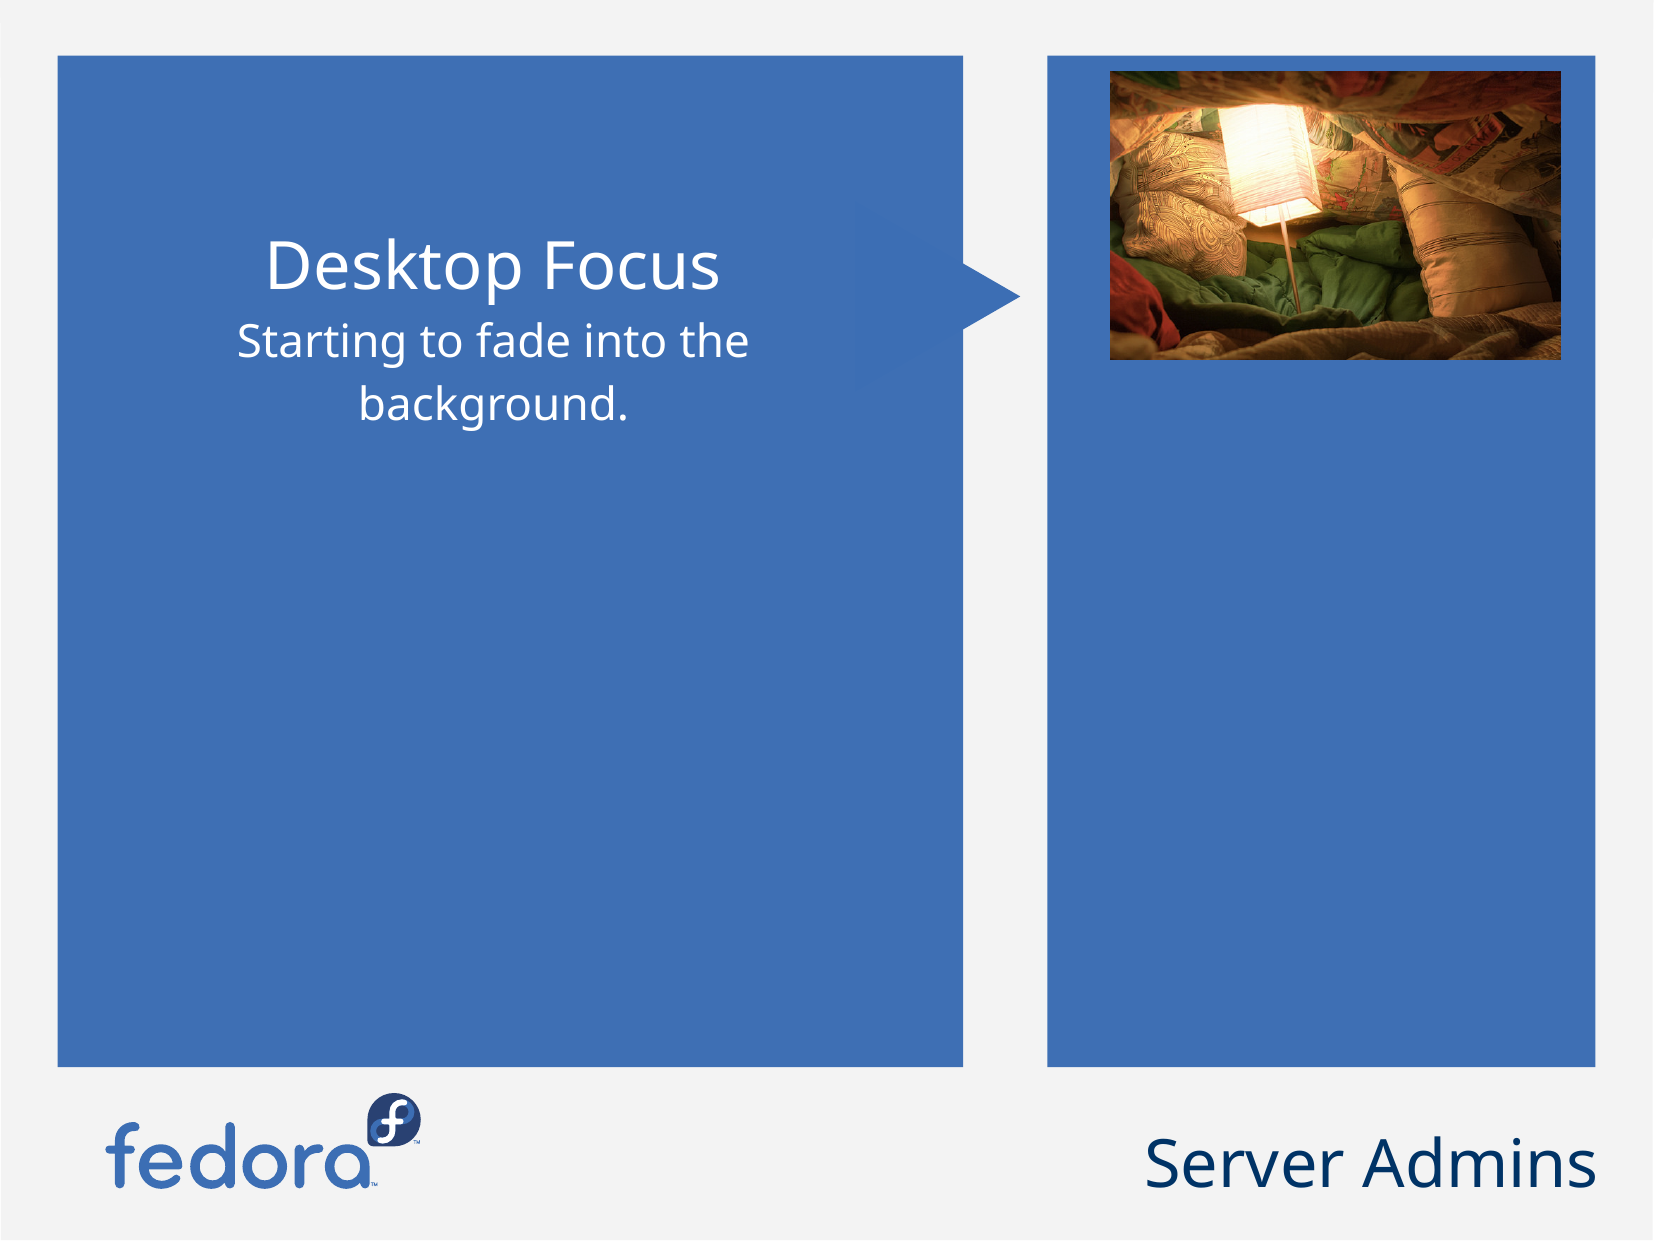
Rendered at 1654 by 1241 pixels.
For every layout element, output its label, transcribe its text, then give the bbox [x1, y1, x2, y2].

text_box Server Admins [953, 1109, 1615, 1238]
picture [1110, 71, 1561, 360]
text_box Desktop Focus Starting to fade into the background. [110, 119, 877, 1070]
picture [60, 1048, 466, 1234]
